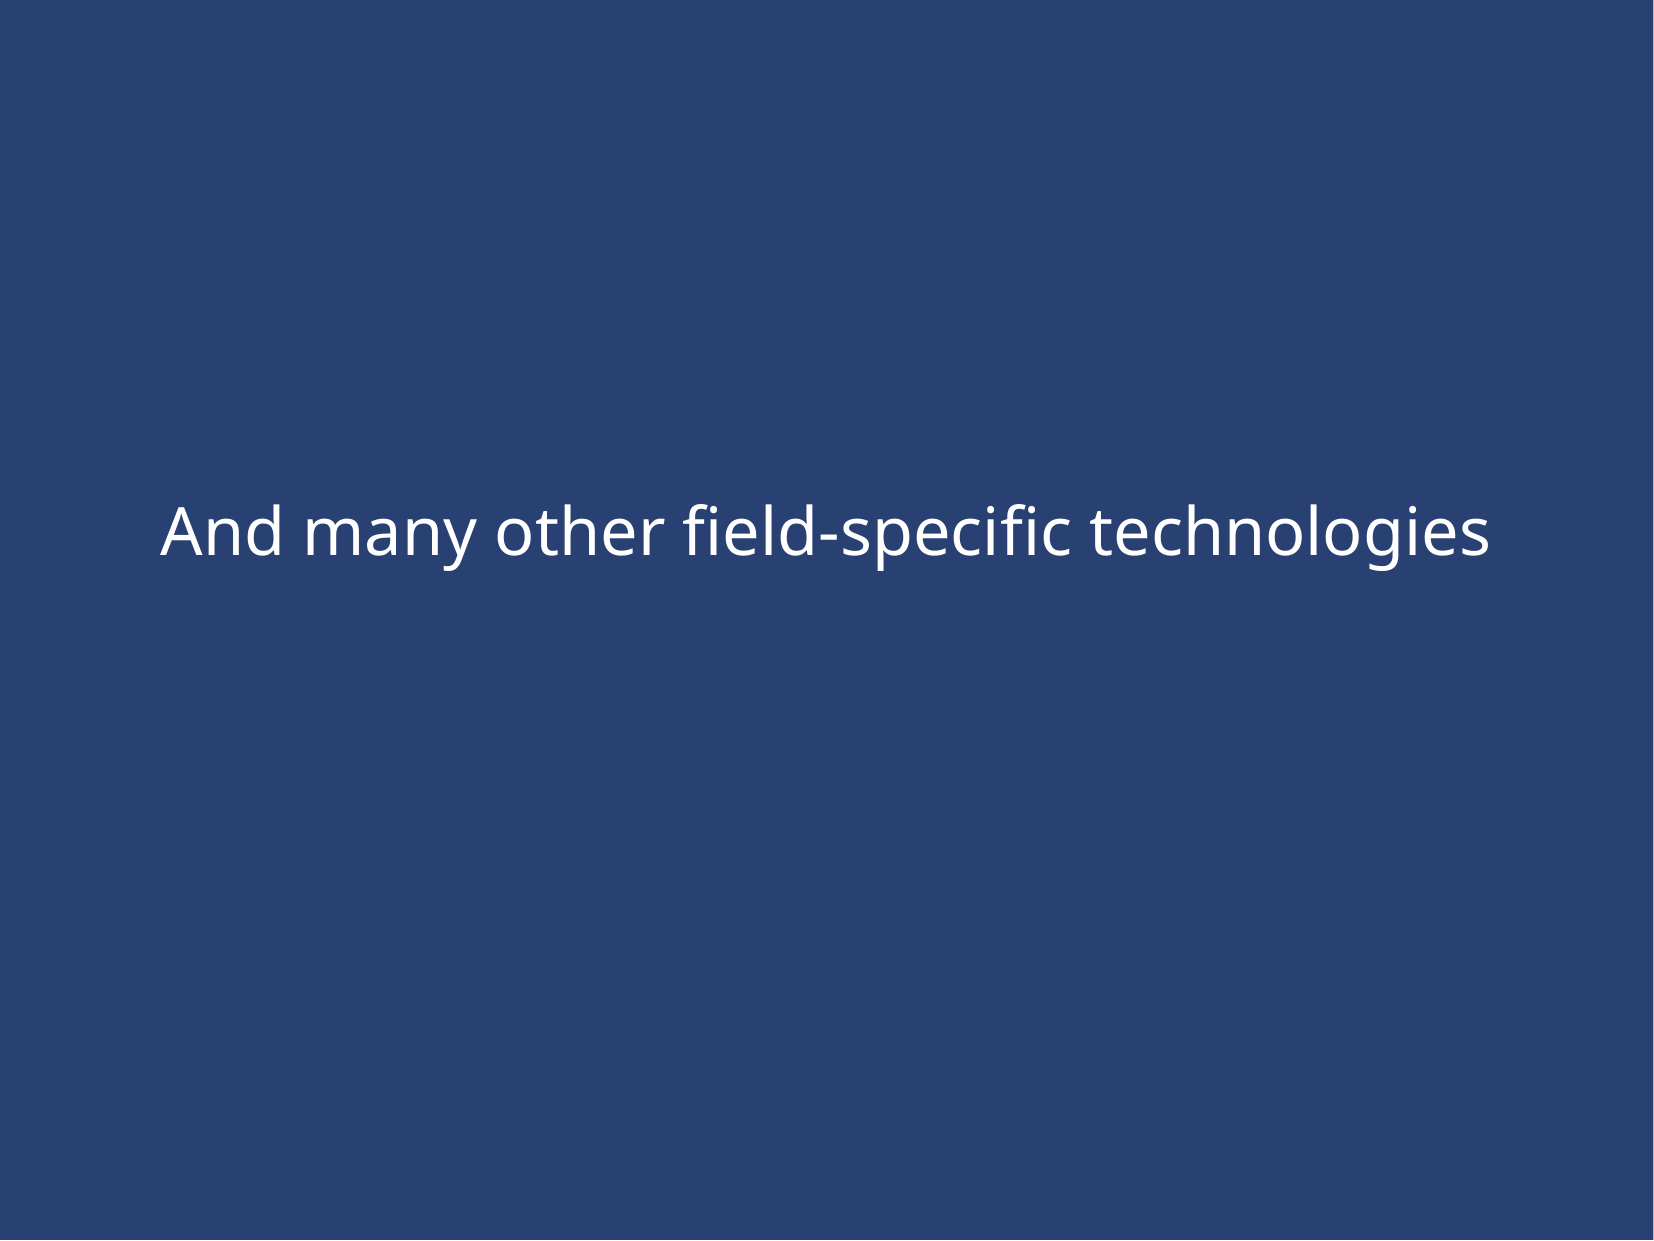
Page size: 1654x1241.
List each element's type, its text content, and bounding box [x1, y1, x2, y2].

subtitle And many other field-specific technologies [82, 49, 1571, 1109]
